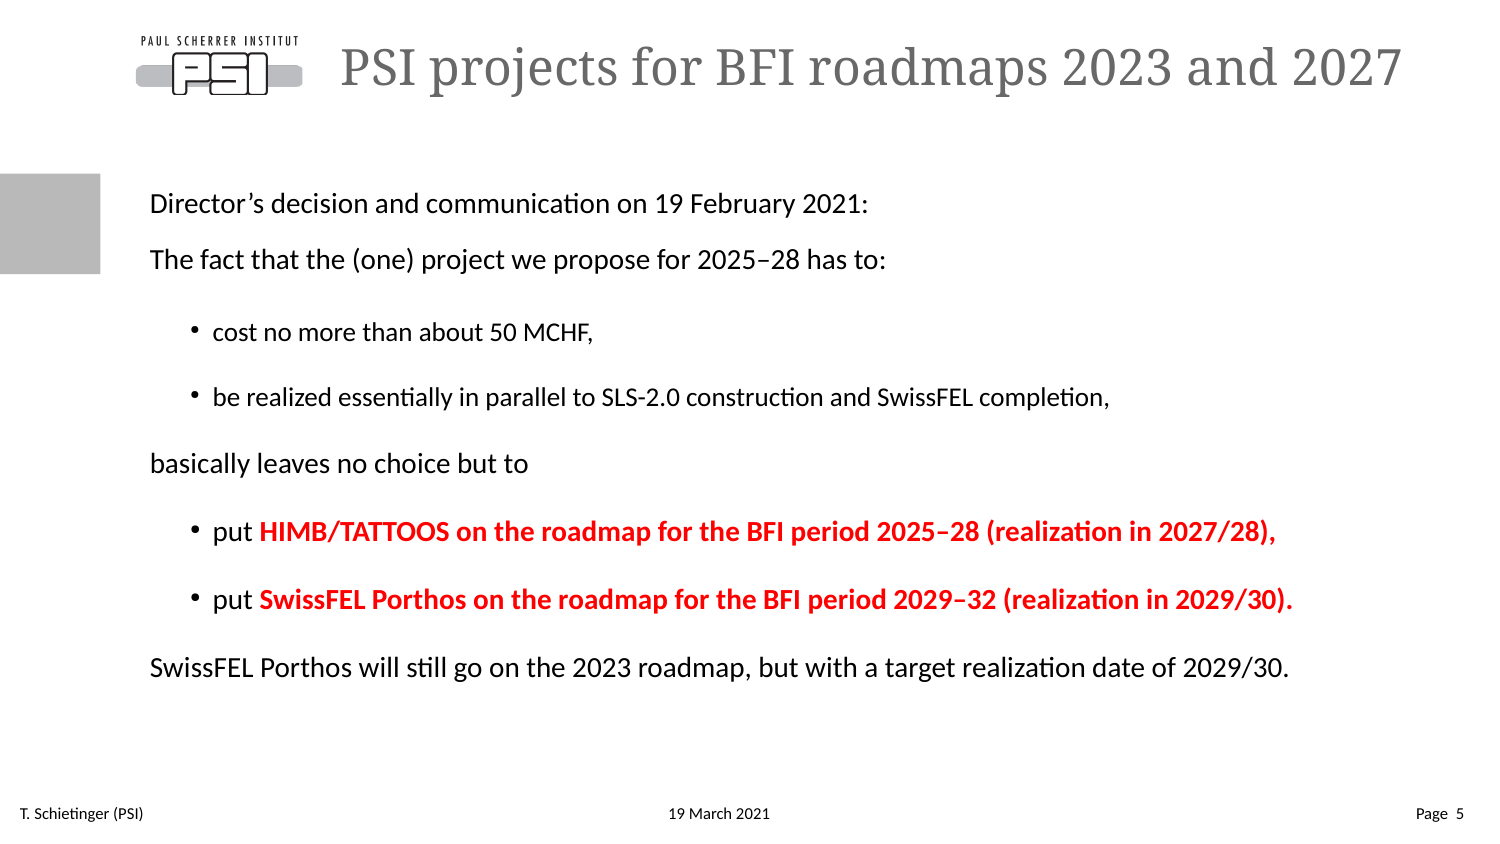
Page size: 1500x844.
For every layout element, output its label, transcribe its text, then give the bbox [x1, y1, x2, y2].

list Director’s decision and communication on 19 February 2021: The fact that the (one) project we propose for 2025–28 has to: cost no more than about 50 MCHF, be realized essentially in parallel to SLS-2.0 construction and SwissFEL completion, basically leaves no choice but to put HIMB/TATTOOS on the roadmap for the BFI period 2025–28 (realization in 2027/28), put SwissFEL Porthos on the roadmap for the BFI period 2029–32 (realization in 2029/30). SwissFEL Porthos will still go on the 2023 roadmap, but with a target realization date of 2029/30. [149, 184, 1450, 766]
title PSI projects for BFI roadmaps 2023 and 2027 [340, 35, 1442, 98]
